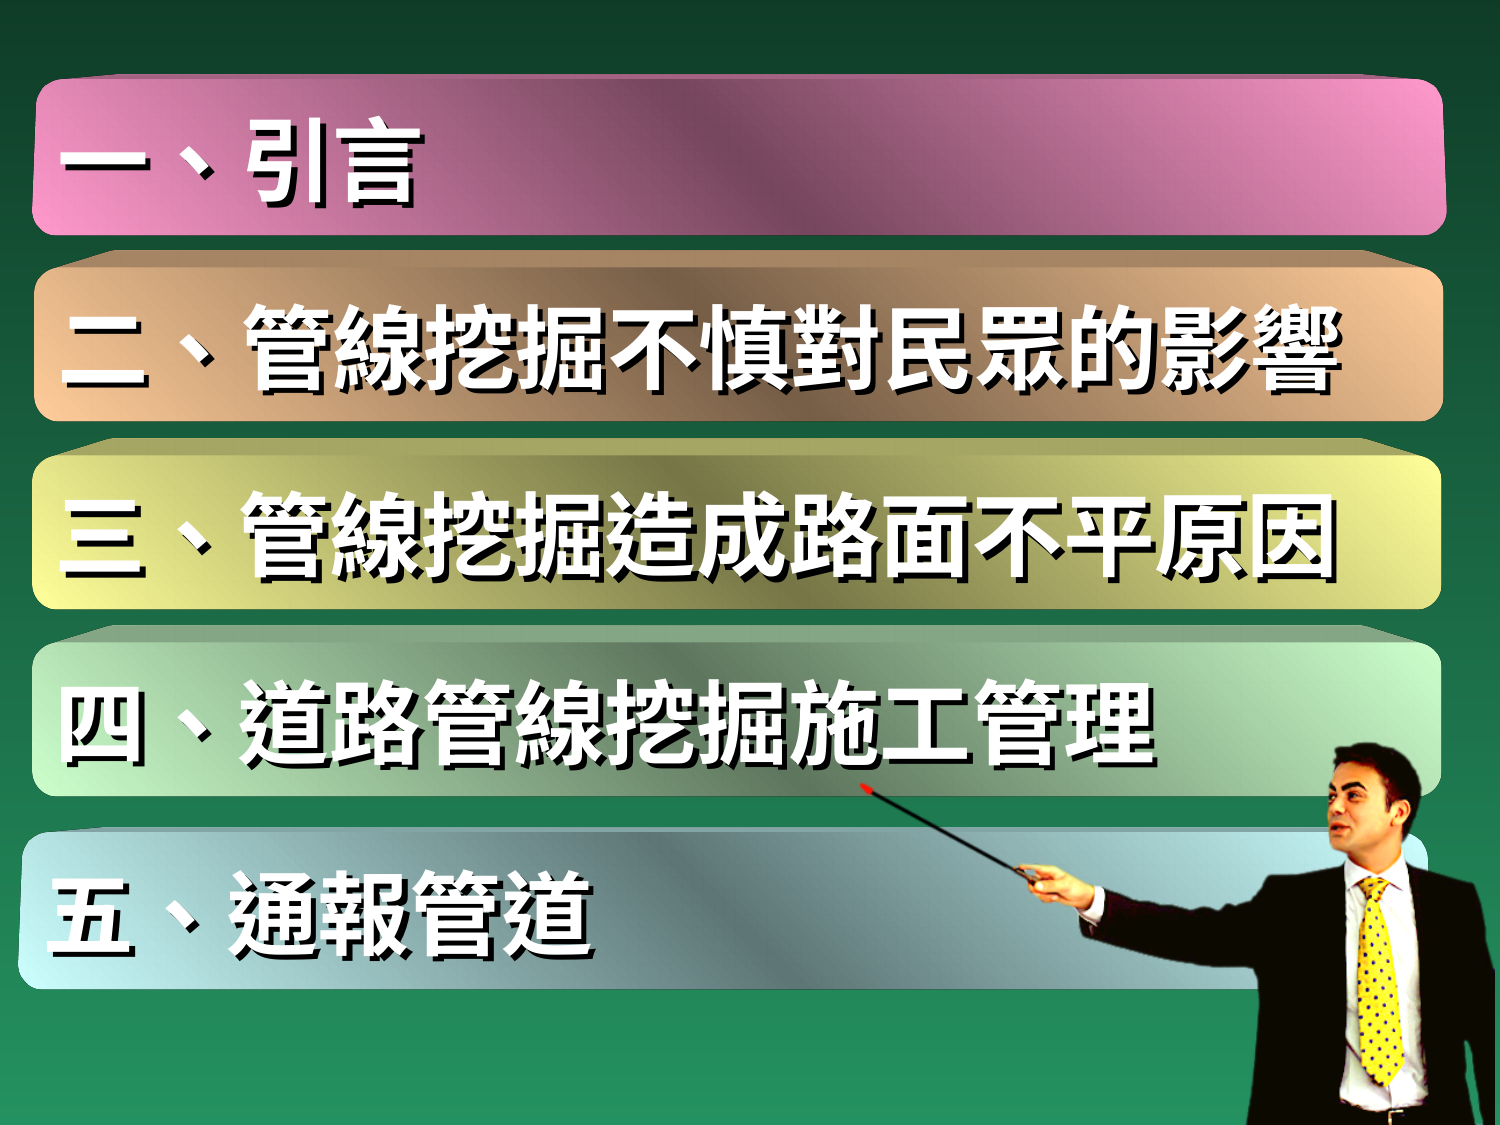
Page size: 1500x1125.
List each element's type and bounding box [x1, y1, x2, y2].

picture [711, 698, 1495, 1125]
